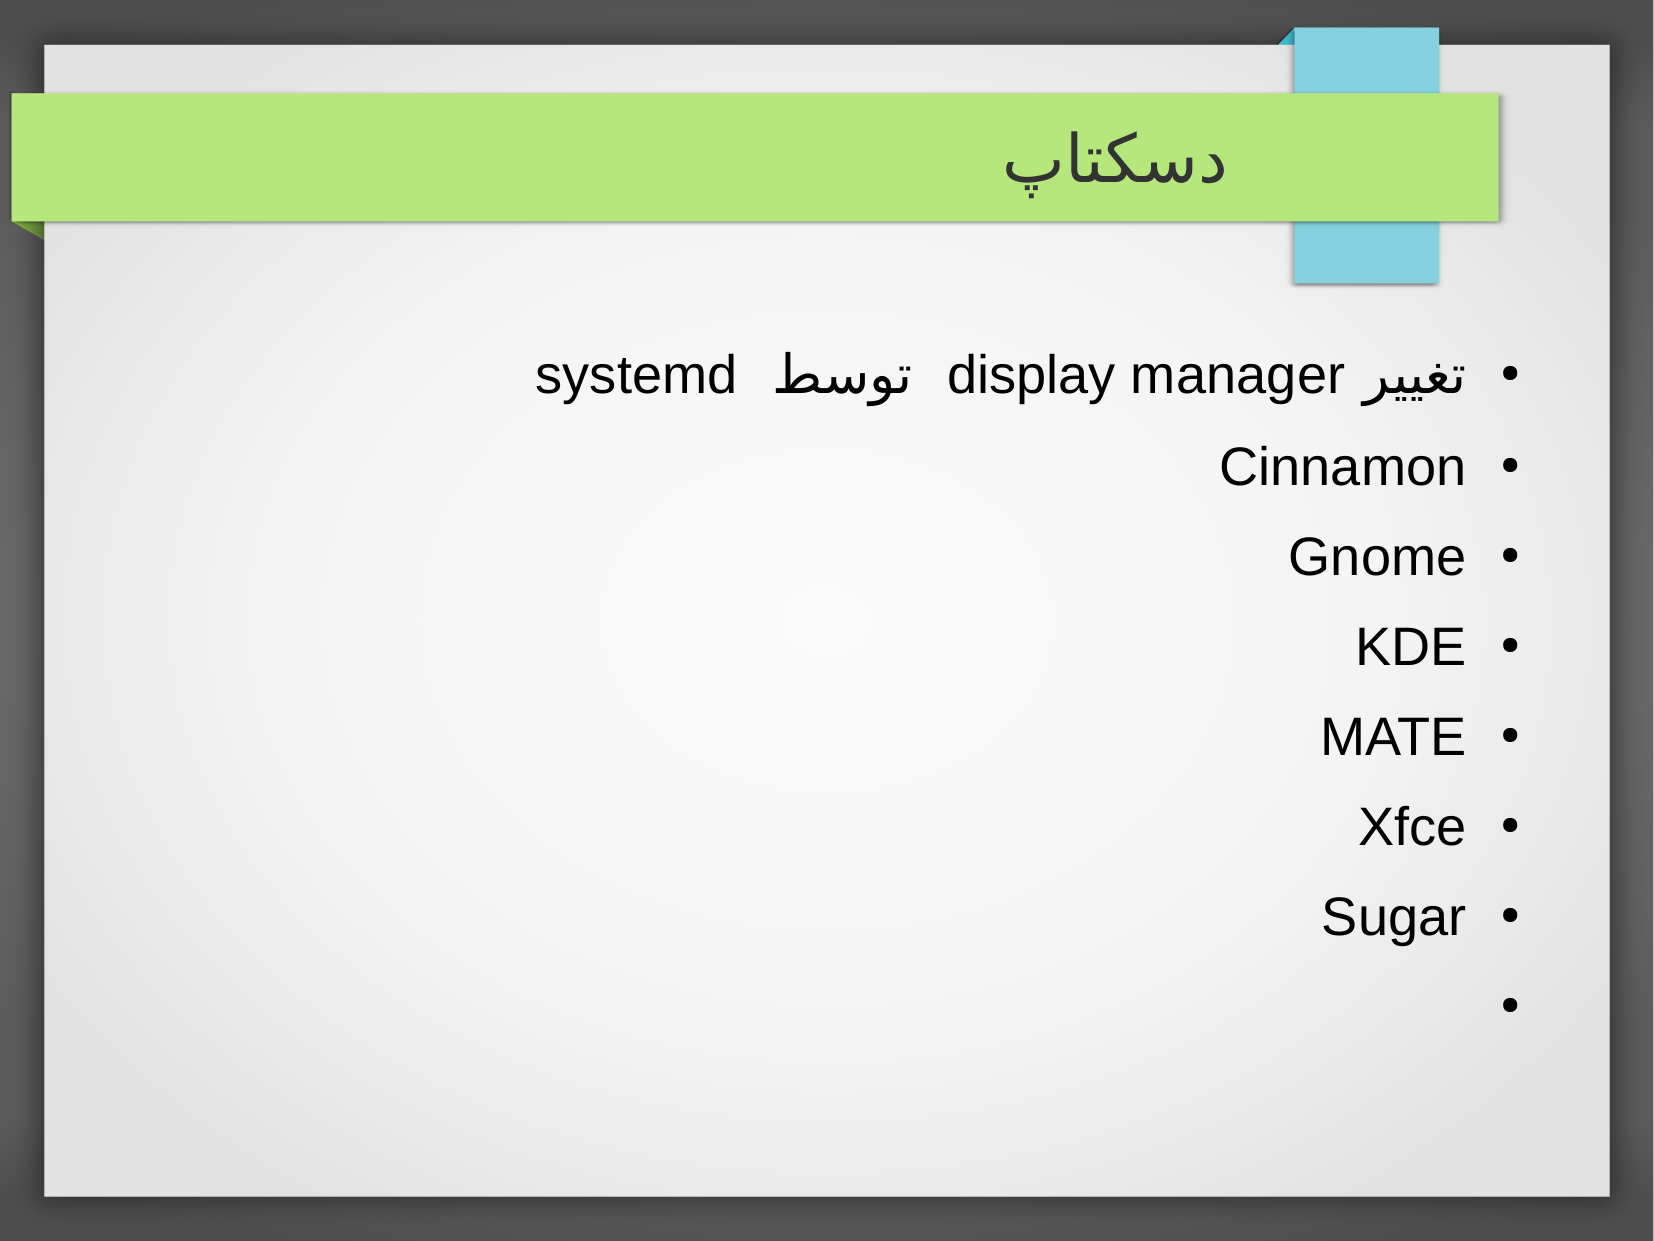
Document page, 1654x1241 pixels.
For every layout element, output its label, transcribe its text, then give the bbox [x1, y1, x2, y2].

picture [0, 0, 1654, 1241]
title دسکتاپ [70, 106, 1229, 213]
list تغییر display manager توسط systemd Cinnamon Gnome KDE MATE Xfce Sugar [82, 343, 1538, 1063]
